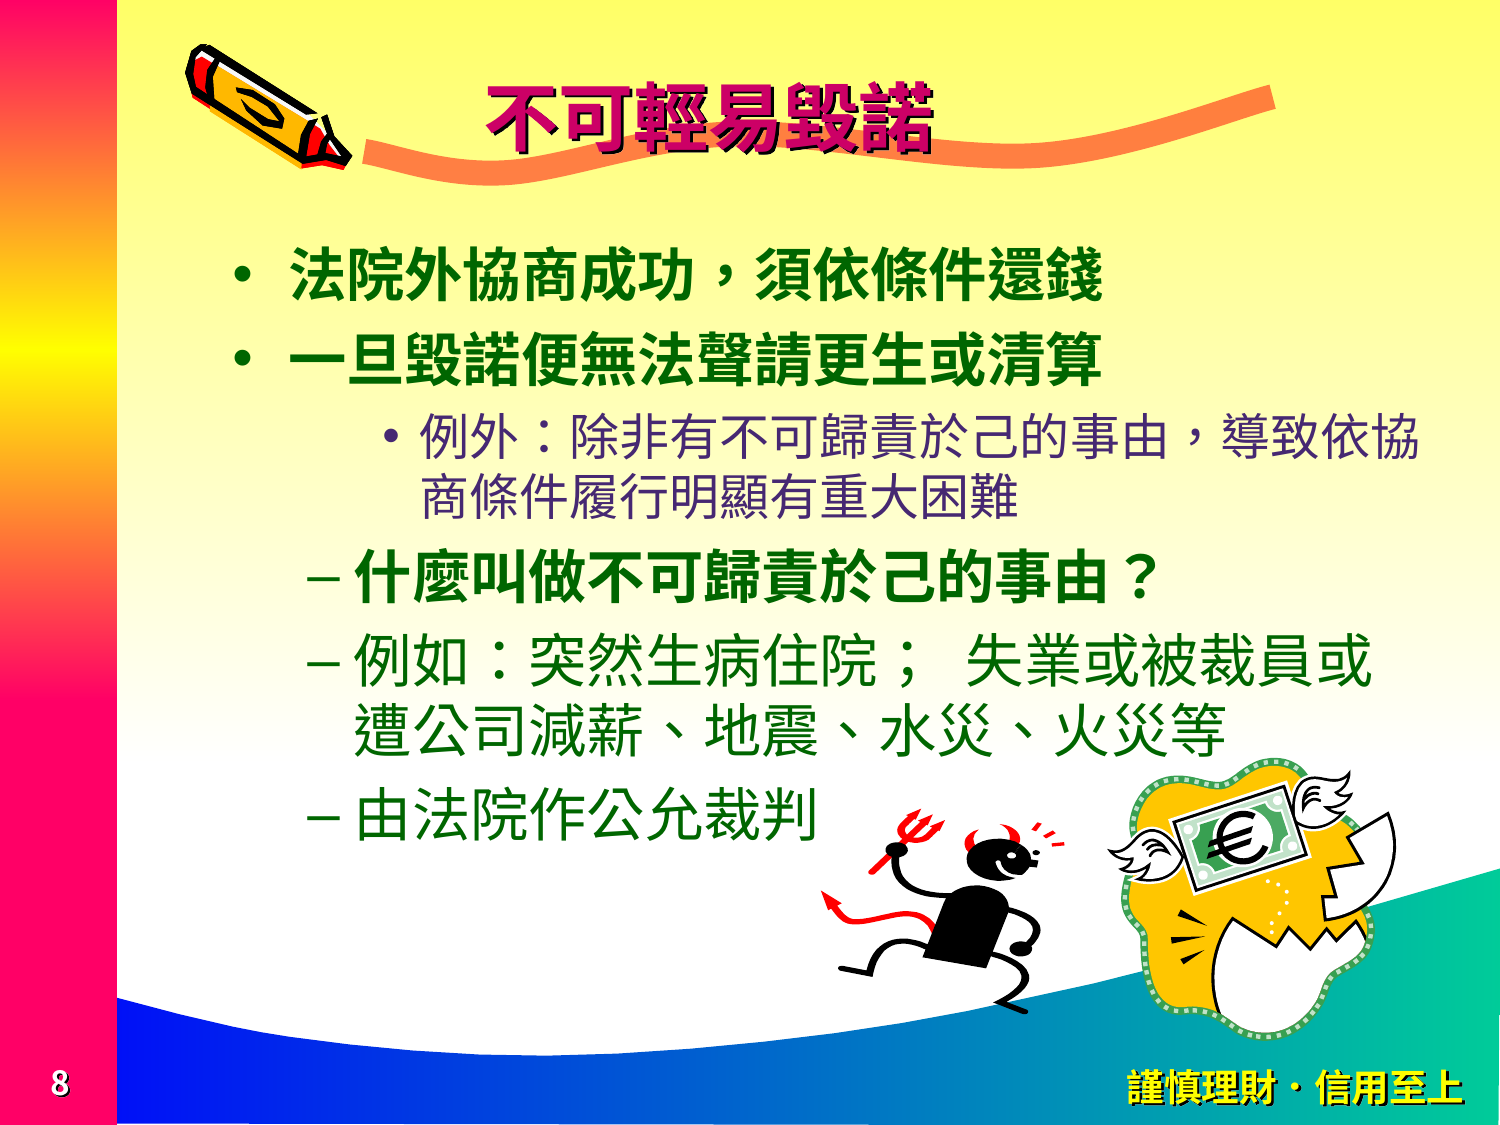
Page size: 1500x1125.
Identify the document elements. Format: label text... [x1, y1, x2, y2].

title 不可輕易毀諾 [469, 62, 1438, 163]
picture [820, 808, 1065, 1015]
picture [1100, 757, 1400, 1044]
list 法院外協商成功，須依條件還錢 一旦毀諾便無法聲請更生或清算 例外：除非有不可歸責於己的事由，導致依協商條件履行明顯有重大困難 什麼叫做不可歸責於己的事由？ 例如：突然生病住院； 失業或被裁員或遭公司減薪、地震、水災、火災等 由法院作公允裁判 [217, 230, 1438, 1021]
